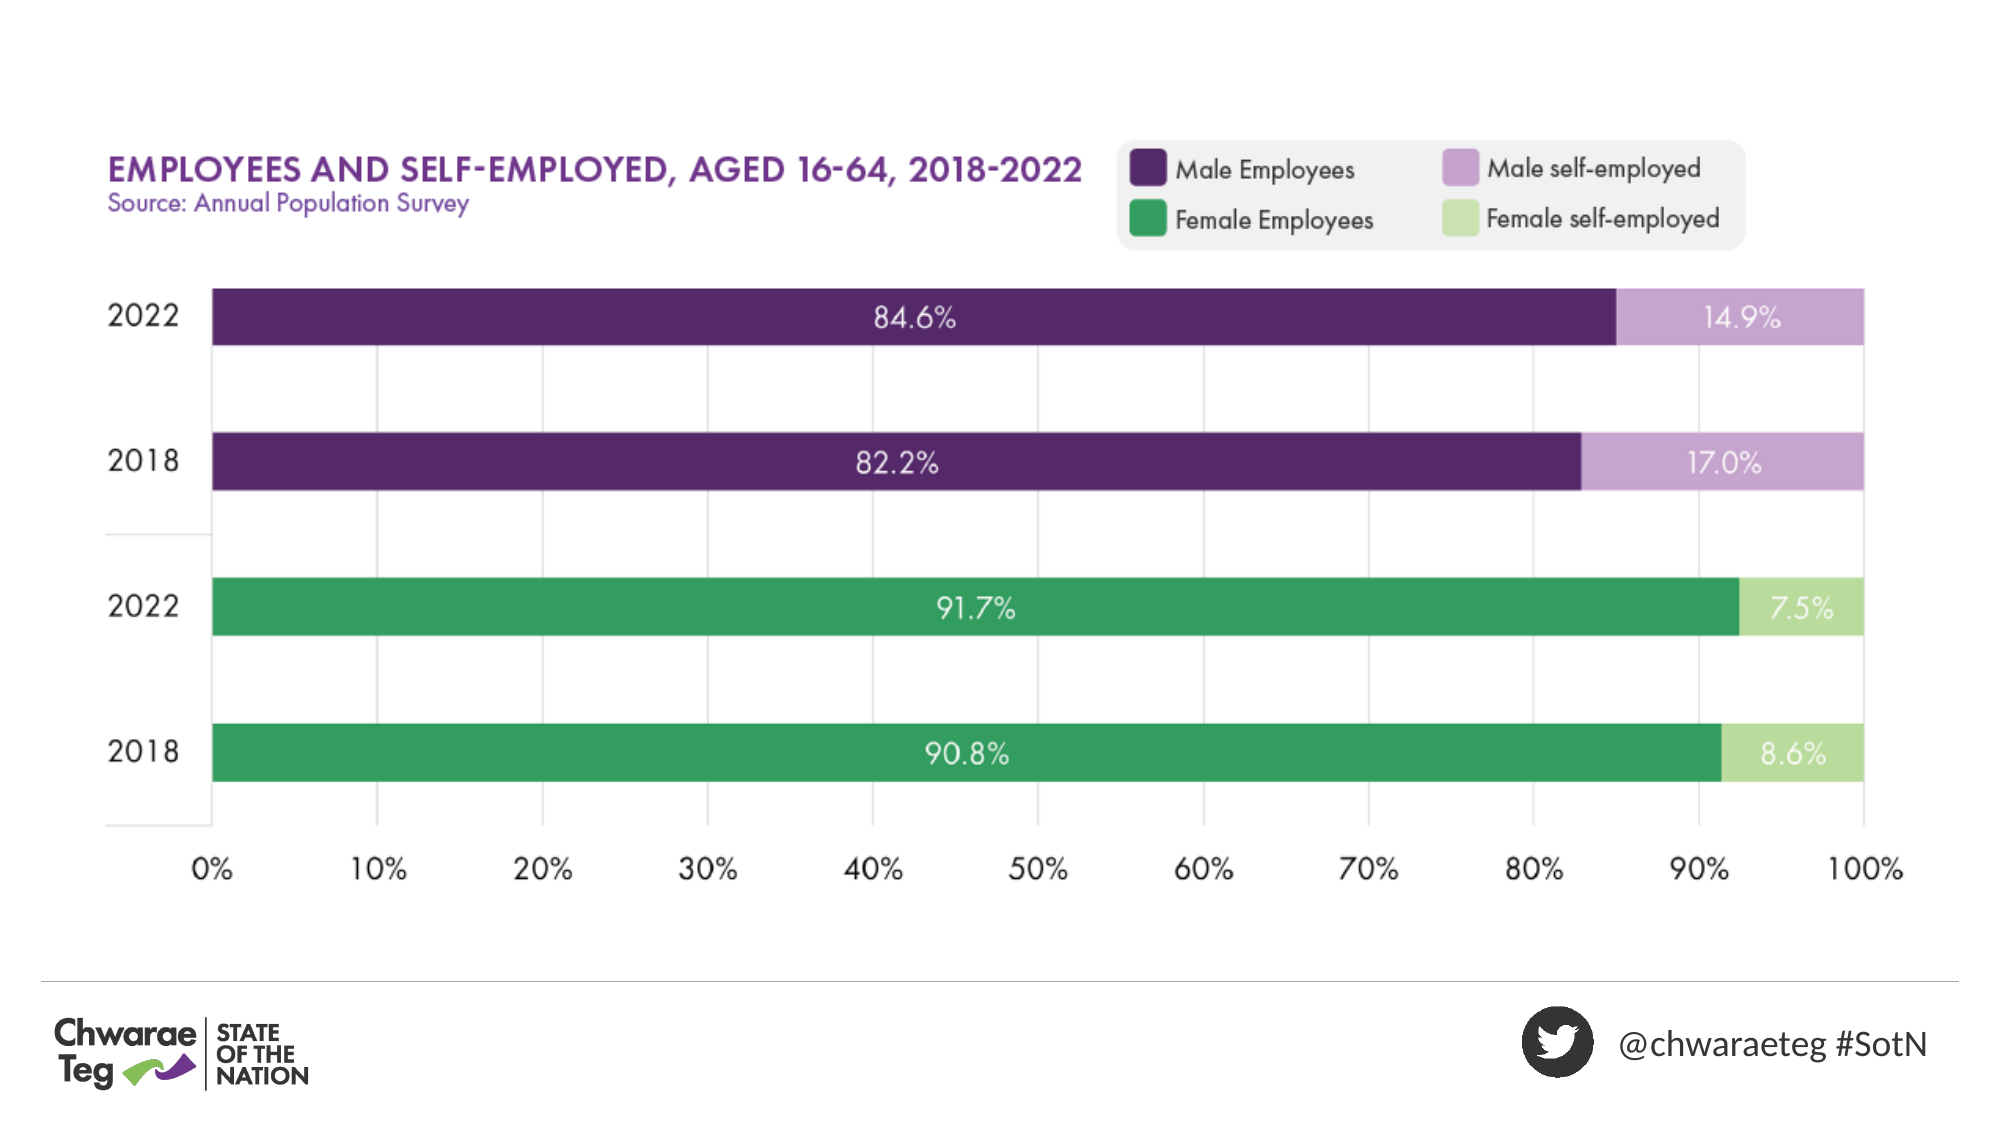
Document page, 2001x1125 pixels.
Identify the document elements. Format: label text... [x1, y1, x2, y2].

picture [1514, 998, 1602, 1085]
text_box @chwaraeteg #SotN [1601, 1011, 1983, 1072]
picture [48, 90, 1952, 903]
picture [18, 998, 352, 1104]
